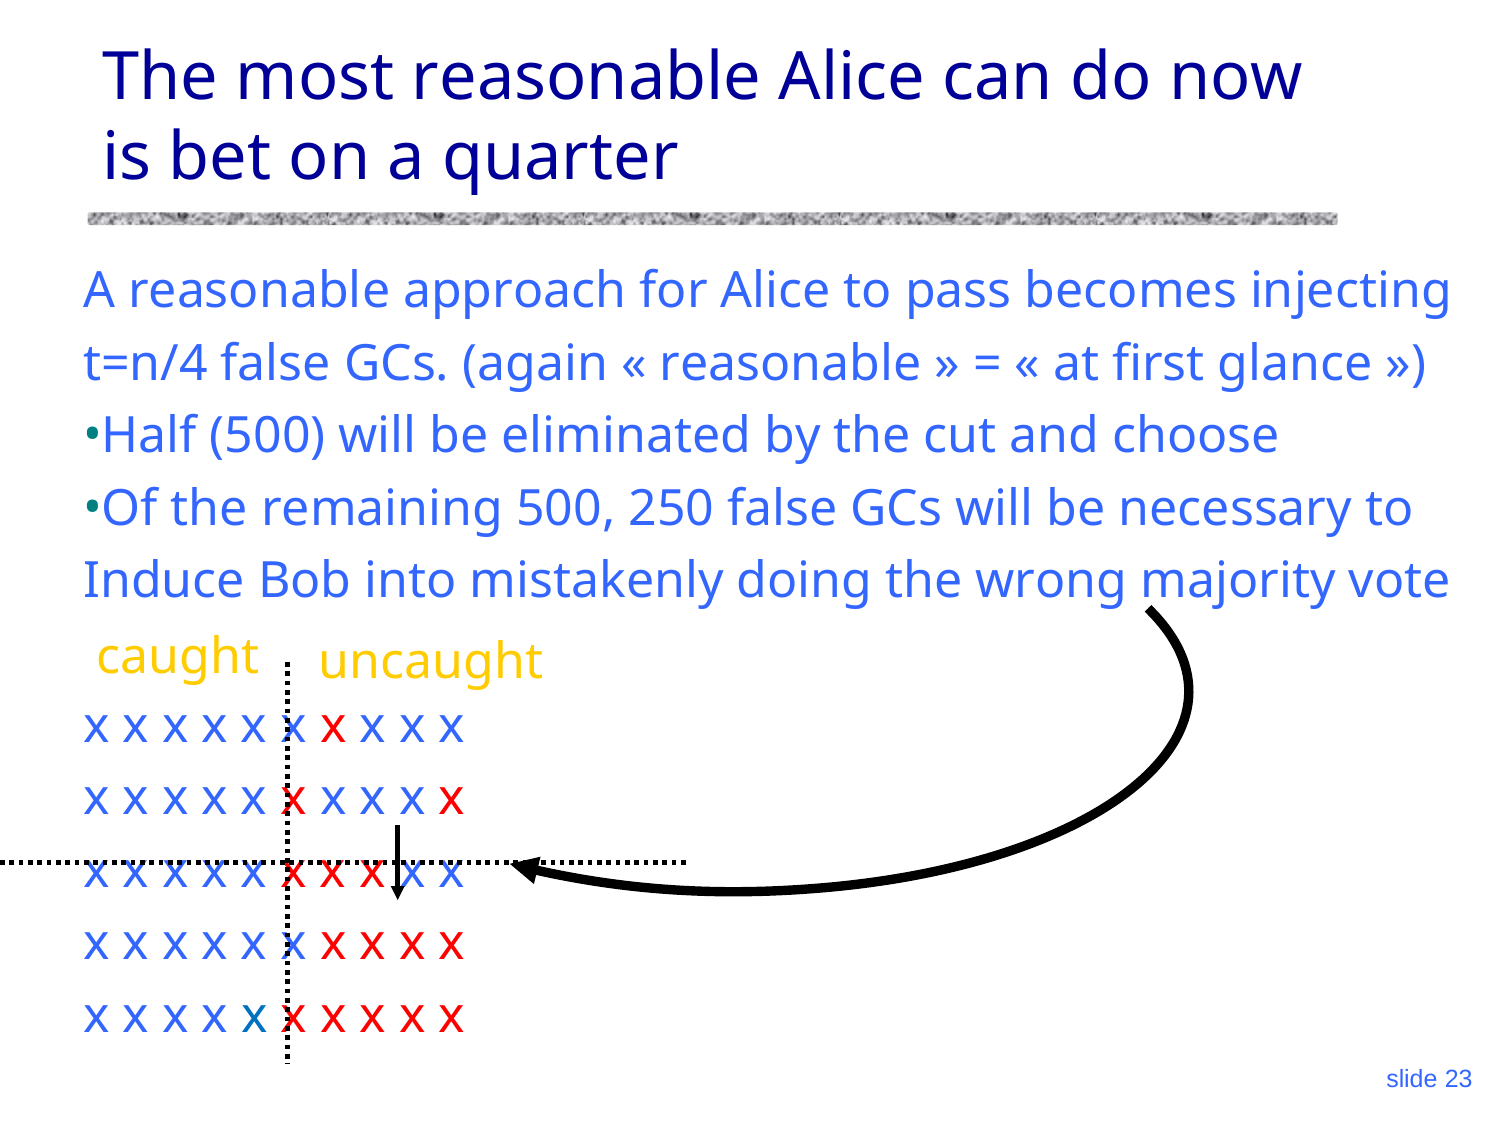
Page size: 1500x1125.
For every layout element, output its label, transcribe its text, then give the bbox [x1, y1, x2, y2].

text_box caught [81, 615, 275, 692]
text_box slide <number> [1174, 1025, 1488, 1101]
text_box uncaught [304, 620, 559, 697]
picture [87, 212, 1338, 226]
title The most reasonable Alice can do now is bet on a quarter [87, 25, 1363, 201]
text_box A reasonable approach for Alice to pass becomes injecting t=n/4 false GCs. (again « reasonable » = « at first glance ») Half (500) will be eliminated by the cut and choose Of the remaining 500, 250 false GCs will be necessary to Induce Bob into mistakenly doing the wrong majority vote x x x x x x x x x x x x x x x x x x x x x x x x x x x x x x x x x x x x x x x x x x x x x x x x x x [68, 249, 1481, 1051]
text_box [514, 608, 1189, 892]
